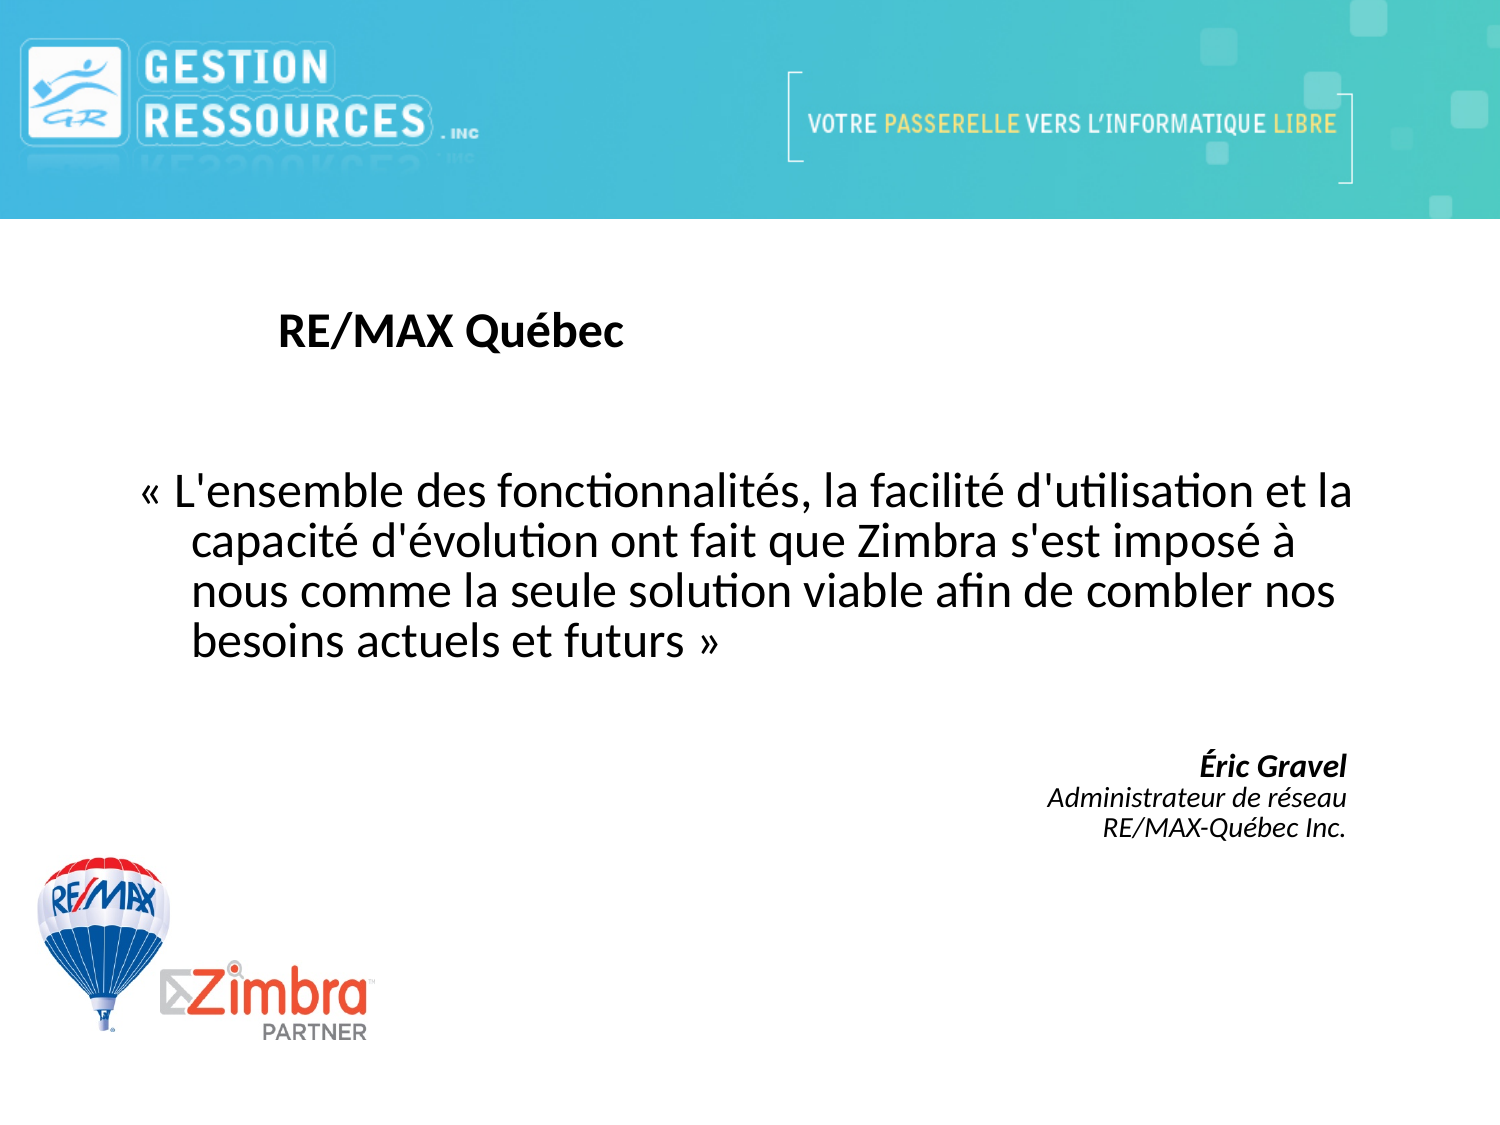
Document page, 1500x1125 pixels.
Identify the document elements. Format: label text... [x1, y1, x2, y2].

picture [35, 855, 375, 1040]
text_box RE/MAX Québec « L'ensemble des fonctionnalités, la facilité d'utilisation et la capacité d'évolution ont fait que Zimbra s'est imposé à nous comme la seule solution viable afin de combler nos besoins actuels et futurs » [105, 295, 1407, 735]
picture [0, 0, 1500, 219]
text_box Éric Gravel Administrateur de réseau RE/MAX-Québec Inc. [858, 745, 1362, 873]
